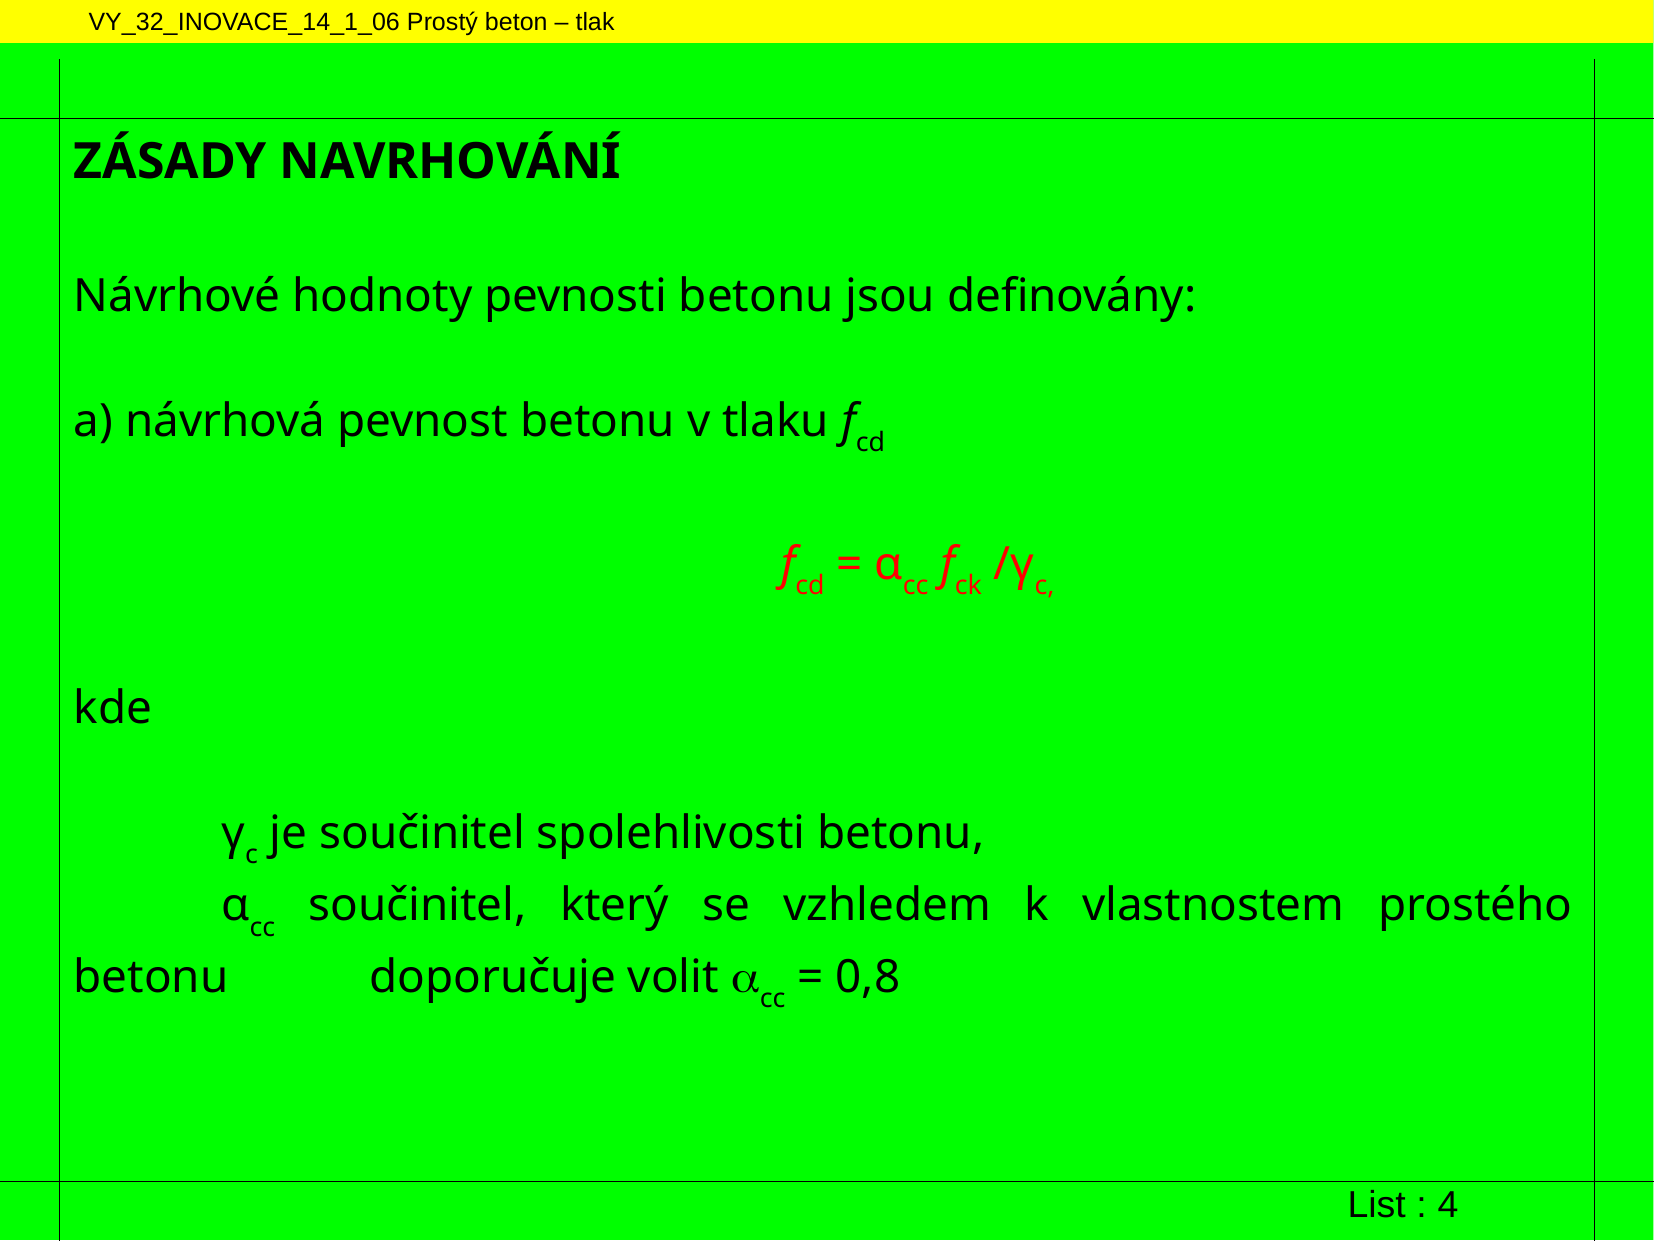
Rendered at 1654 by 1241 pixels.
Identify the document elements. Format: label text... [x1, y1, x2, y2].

text_box List : <číslo> [1357, 1176, 1599, 1241]
text_box ZÁSADY NAVRHOVÁNÍ Návrhové hodnoty pevnosti betonu jsou definovány: a) návrhová pevnost betonu v tlaku fcd fcd = αcc fck /γc, kde γc je součinitel spolehlivosti betonu, αcc součinitel, který se vzhledem k vlastnostem prostého betonu doporučuje volit acc = 0,8 [60, 119, 1588, 1160]
text_box VY_32_INOVACE_14_1_06 Prostý beton – tlak [0, 0, 1654, 43]
